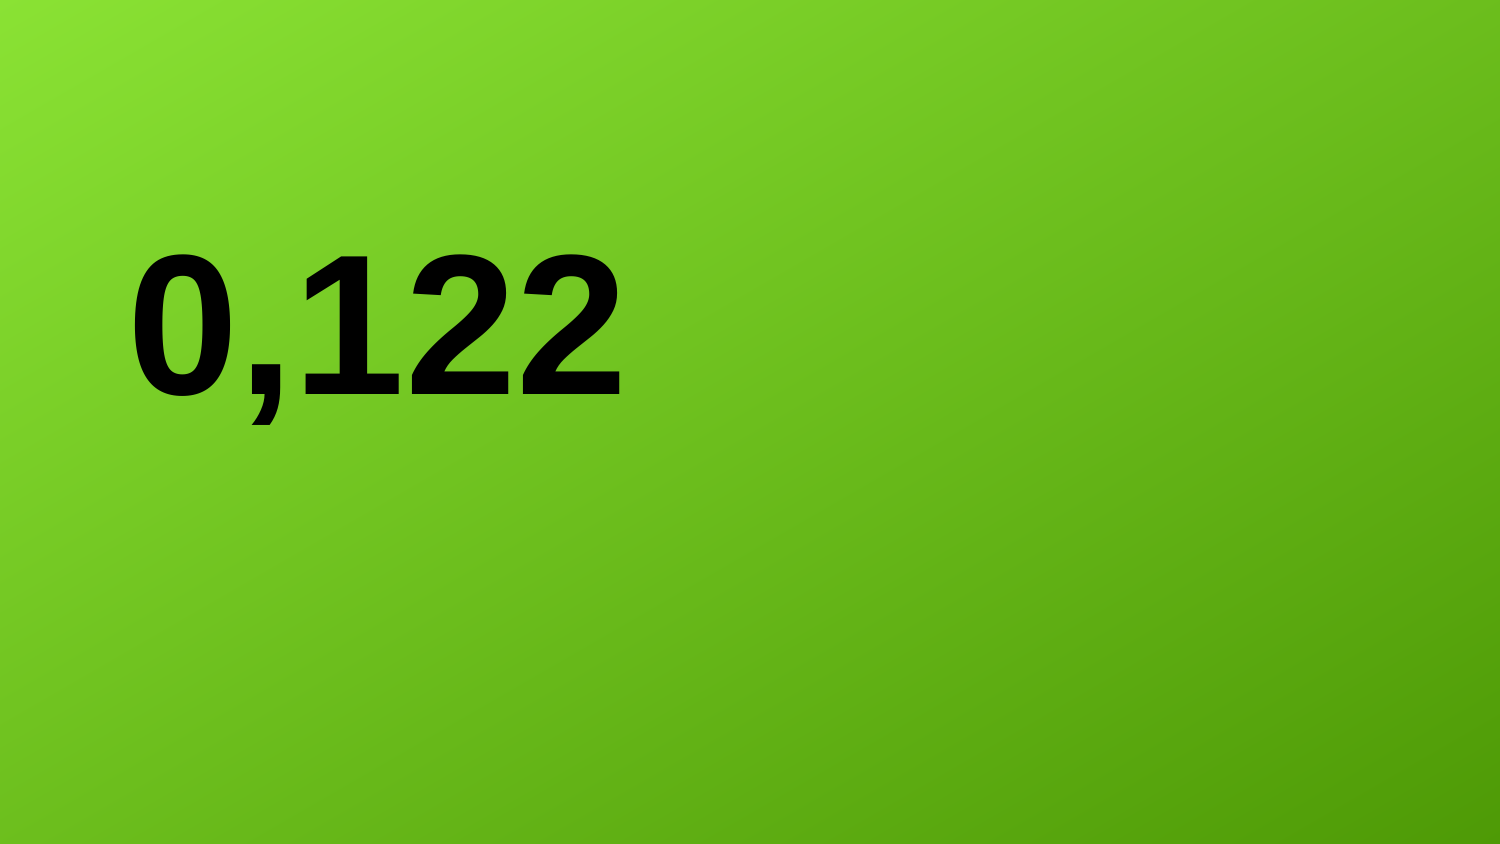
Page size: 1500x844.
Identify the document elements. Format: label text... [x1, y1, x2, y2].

text_box 0,122 [112, 259, 1388, 450]
text_box 0,122 [162, 276, 202, 374]
